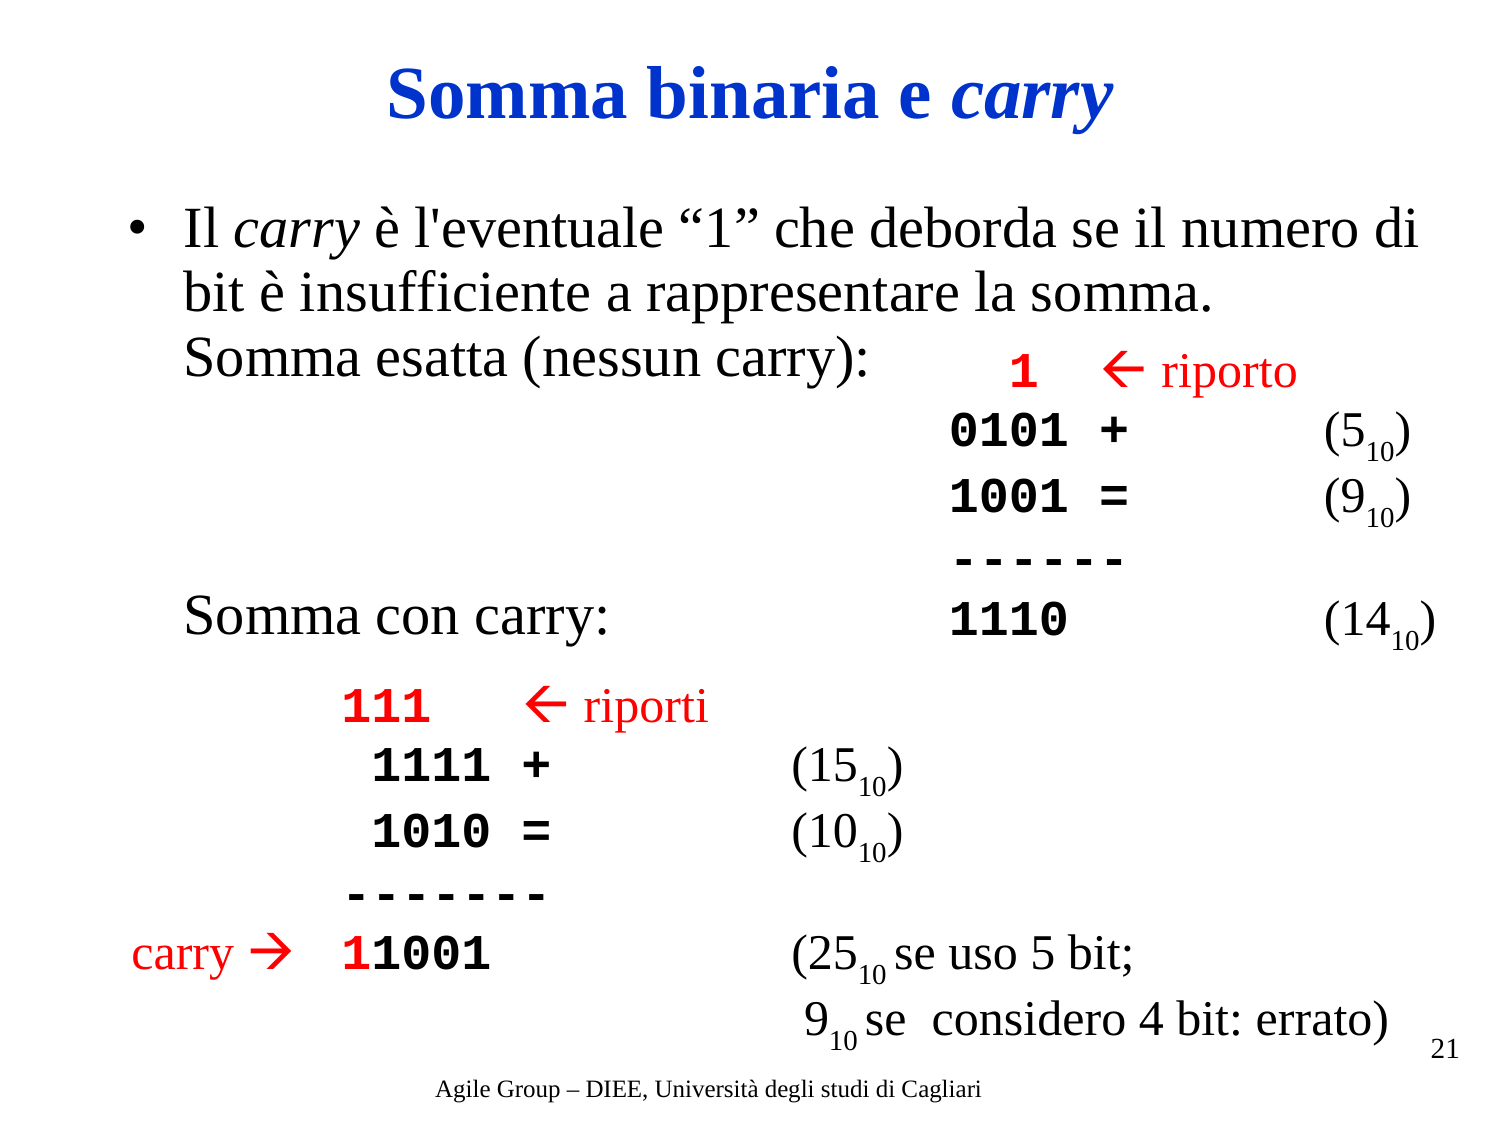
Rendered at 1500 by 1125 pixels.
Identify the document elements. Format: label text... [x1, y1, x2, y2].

text_box 1  riporto 0101 + (510) 1001 = (910) ------ 1110 (1410) [859, 335, 1485, 665]
text_box 111  riporti 1111 + (1510) 1010 = (1010) ------- carry  11001 (2510 se uso 5 bit; 910 se considero 4 bit: errato) [26, 669, 1452, 1065]
title Somma binaria e carry [112, 12, 1388, 175]
list Il carry è l'eventuale “1” che deborda se il numero di bit è insufficiente a rappresentare la somma. Somma esatta (nessun carry): Somma con carry: [112, 187, 1441, 655]
